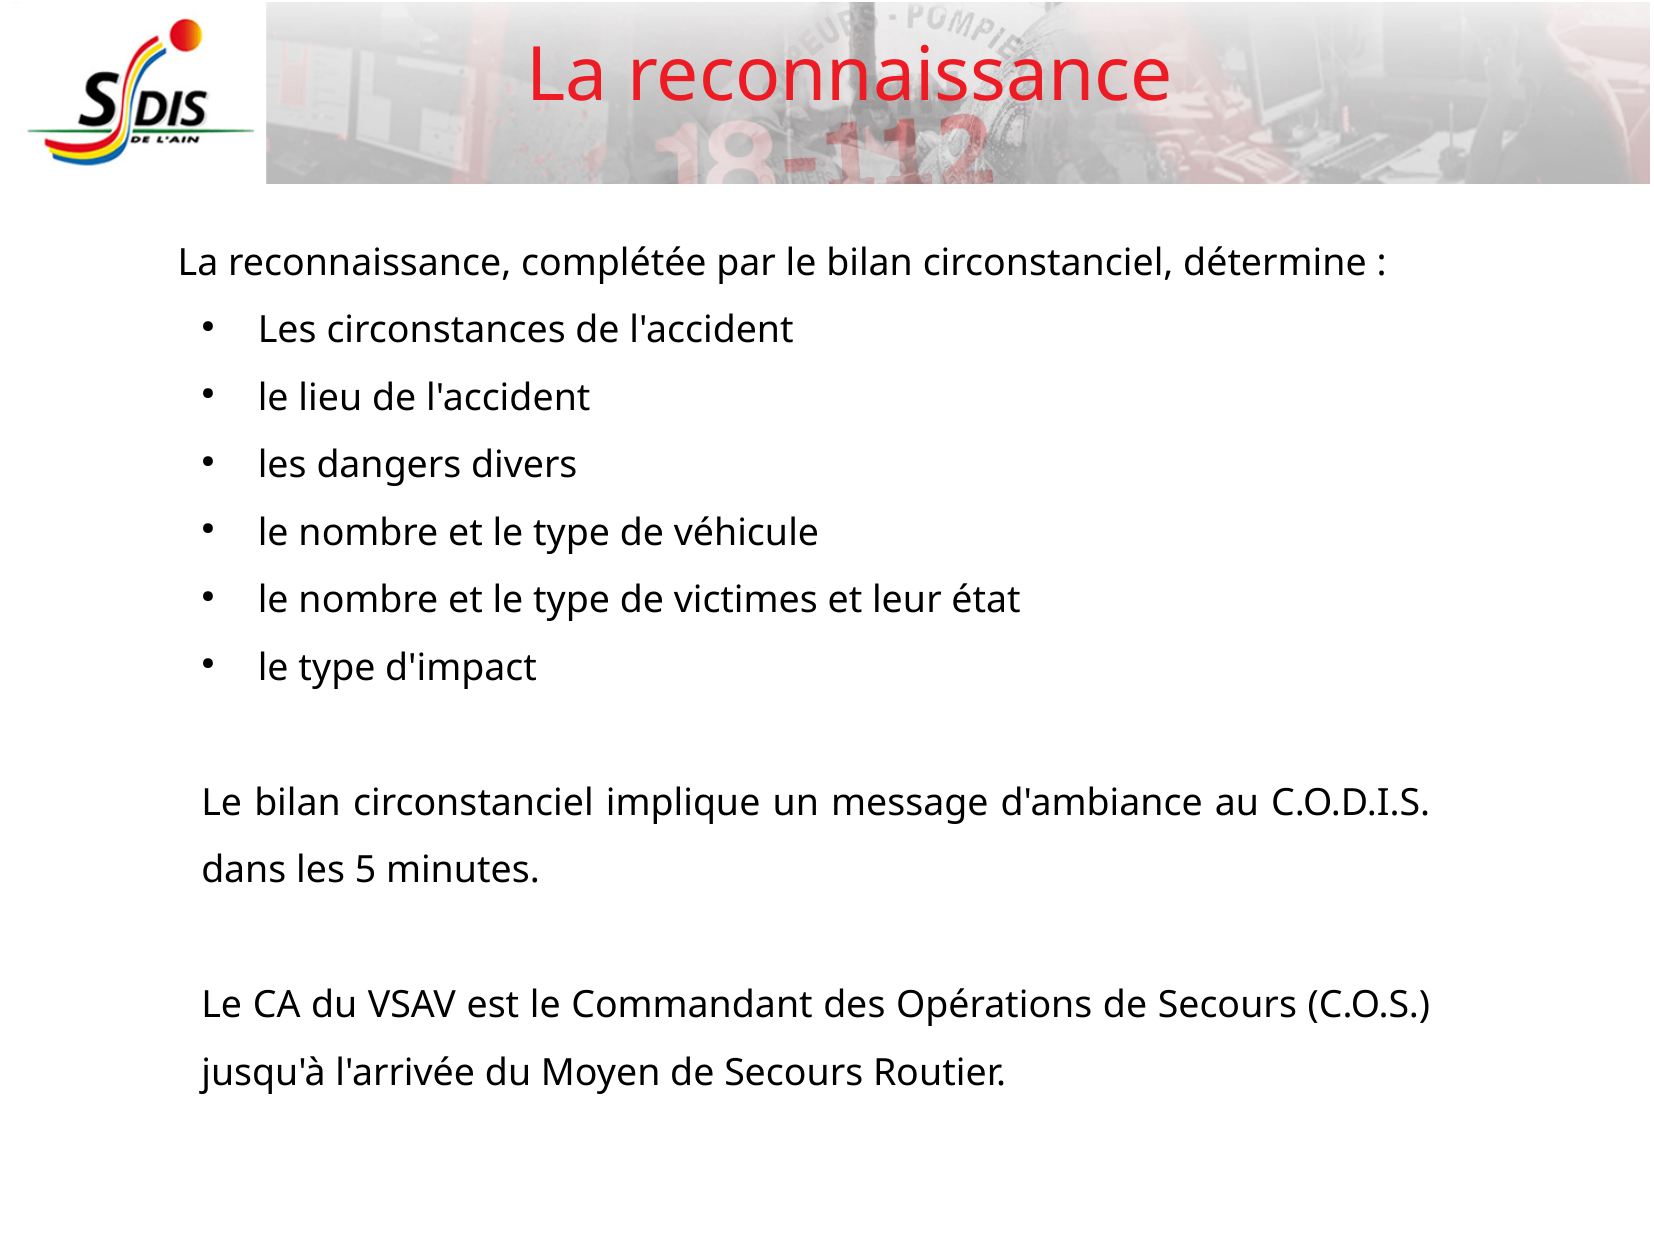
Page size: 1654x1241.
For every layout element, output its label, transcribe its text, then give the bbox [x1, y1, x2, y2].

picture [11, 2, 1650, 184]
title La reconnaissance [68, 25, 1632, 117]
list La reconnaissance, complétée par le bilan circonstanciel, détermine : Les circonstances de l'accident le lieu de l'accident les dangers divers le nombre et le type de véhicule le nombre et le type de victimes et leur état le type d'impact Le bilan circonstanciel implique un message d'ambiance au C.O.D.I.S. dans les 5 minutes. Le CA du VSAV est le Commandant des Opérations de Secours (C.O.S.) jusqu'à l'arrivée du Moyen de Secours Routier. [162, 230, 1492, 1241]
